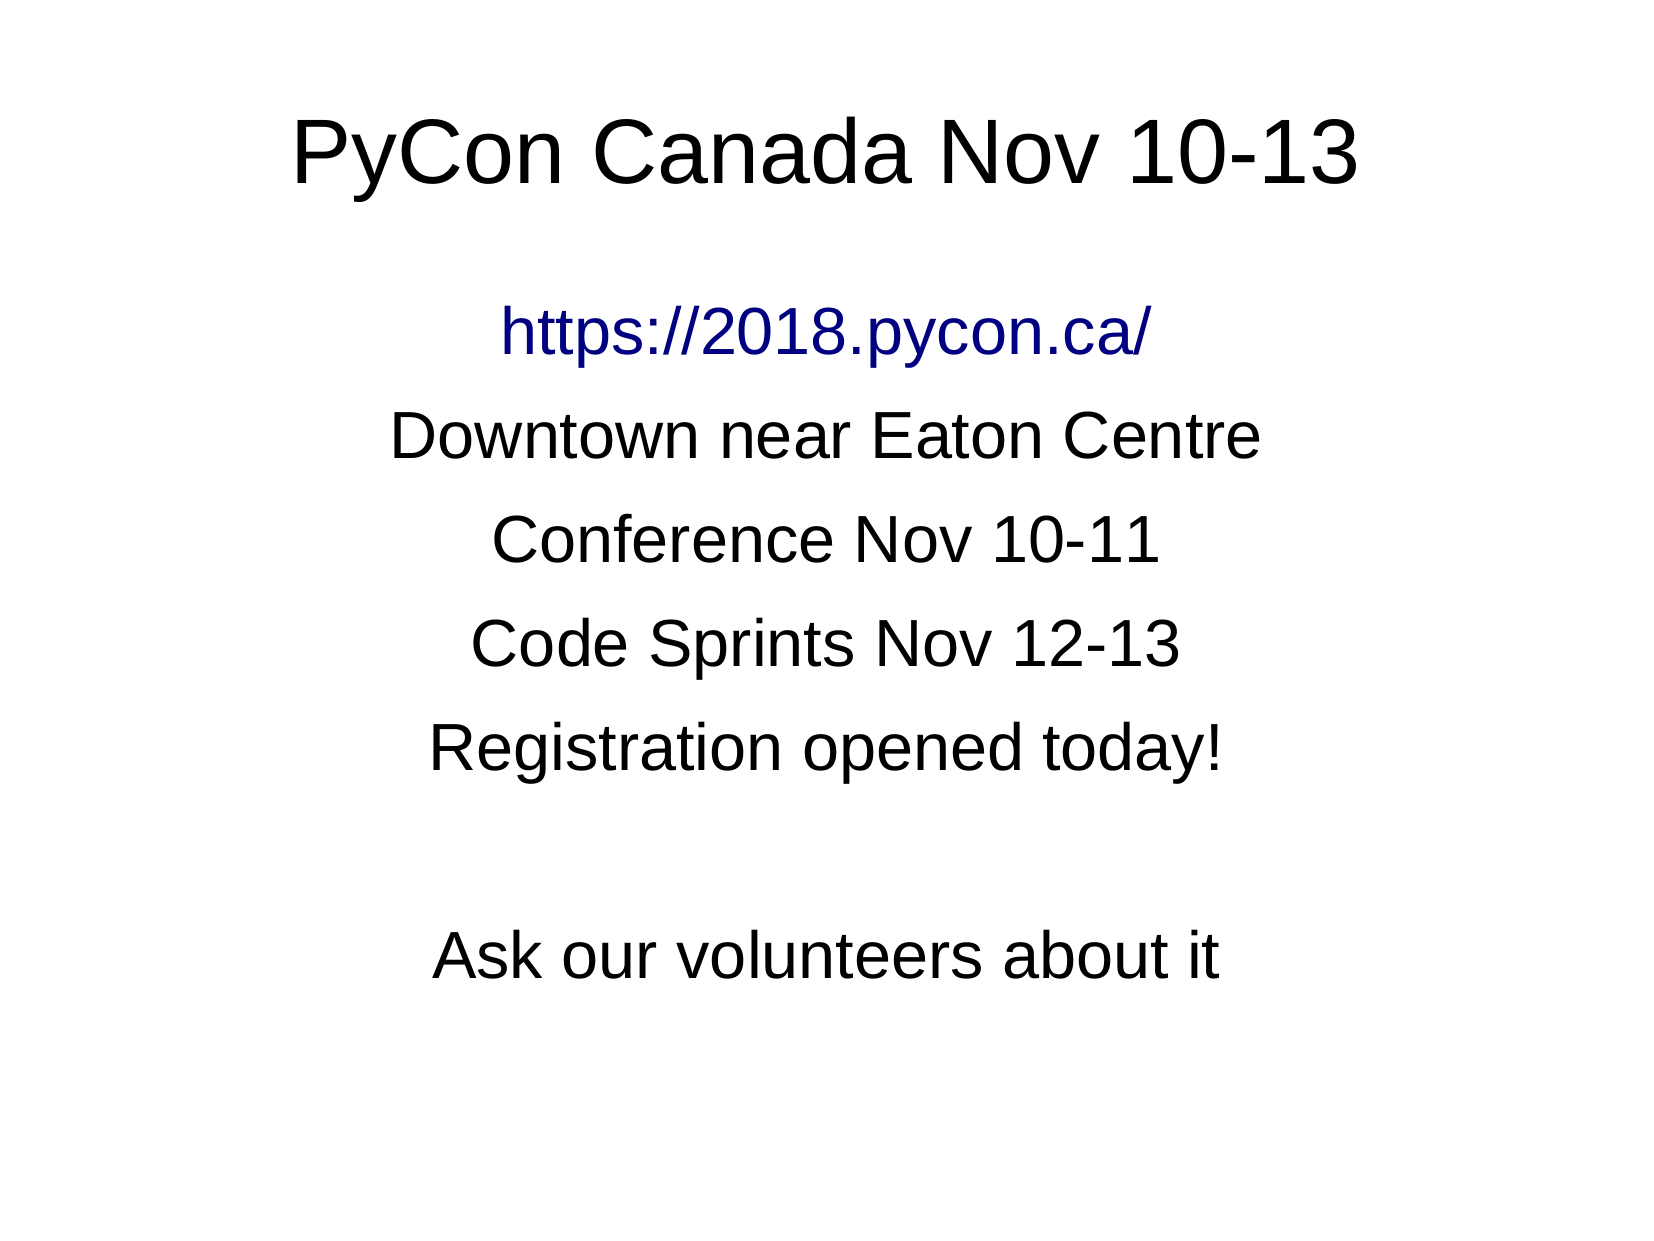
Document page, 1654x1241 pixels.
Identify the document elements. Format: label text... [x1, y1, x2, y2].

list https://2018.pycon.ca/ Downtown near Eaton Centre Conference Nov 10-11 Code Sprints Nov 12-13 Registration opened today! Ask our volunteers about it [82, 290, 1571, 1010]
title PyCon Canada Nov 10-13 [82, 49, 1571, 257]
